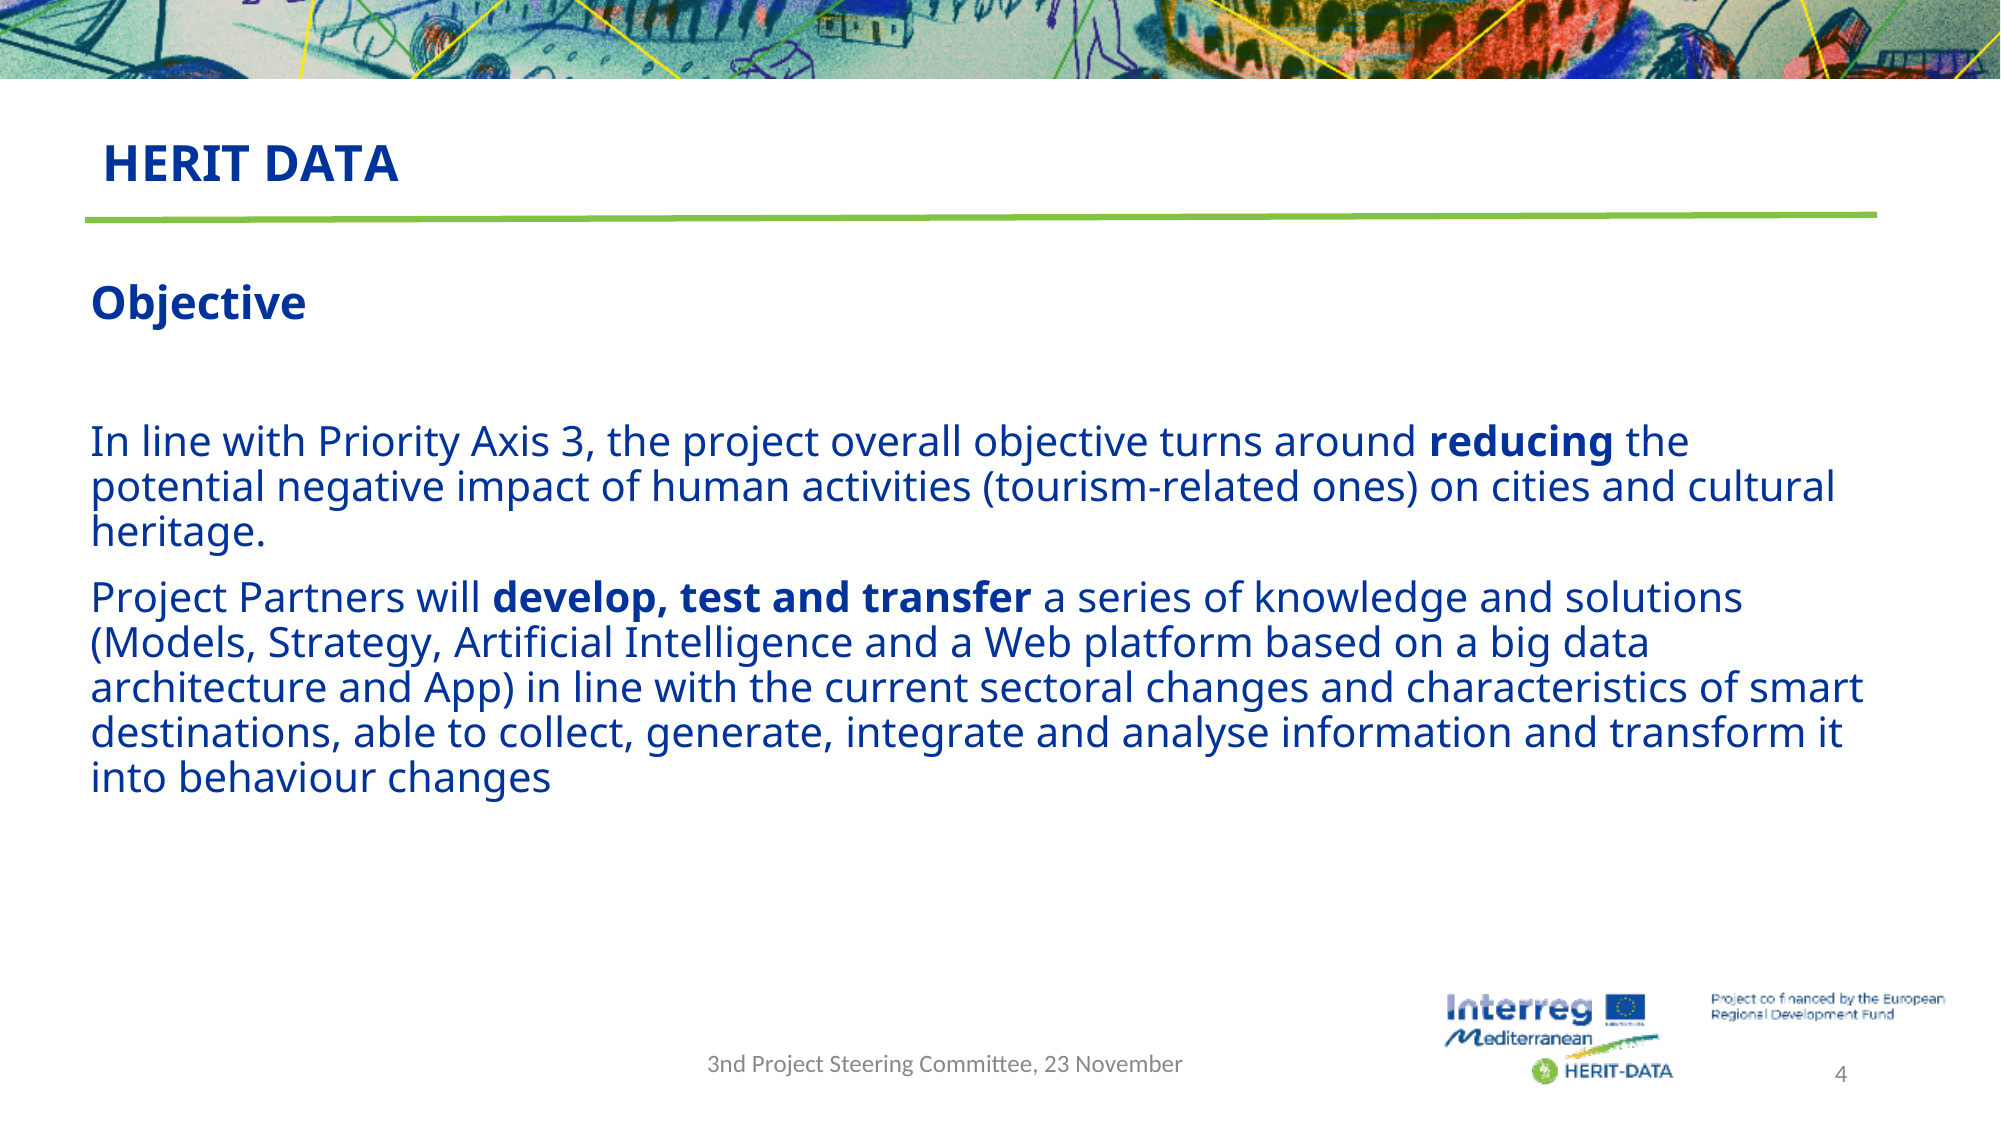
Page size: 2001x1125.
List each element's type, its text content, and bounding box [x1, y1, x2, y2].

text_box <numero> [1412, 1042, 1863, 1103]
text_box HERIT DATA [87, 130, 1874, 205]
picture [1409, 968, 1983, 1103]
text_box Objective In line with Priority Axis 3, the project overall objective turns around reducing the potential negative impact of human activities (tourism-related ones) on cities and cultural heritage. Project Partners will develop, test and transfer a series of knowledge and solutions (Models, Strategy, Artificial Intelligence and a Web platform based on a big data architecture and App) in line with the current sectoral changes and characteristics of smart destinations, able to collect, generate, integrate and analyse information and transform it into behaviour changes [75, 272, 1887, 393]
picture [0, 0, 2001, 79]
text_box 3nd Project Steering Committee, 23 November [608, 1032, 1284, 1093]
